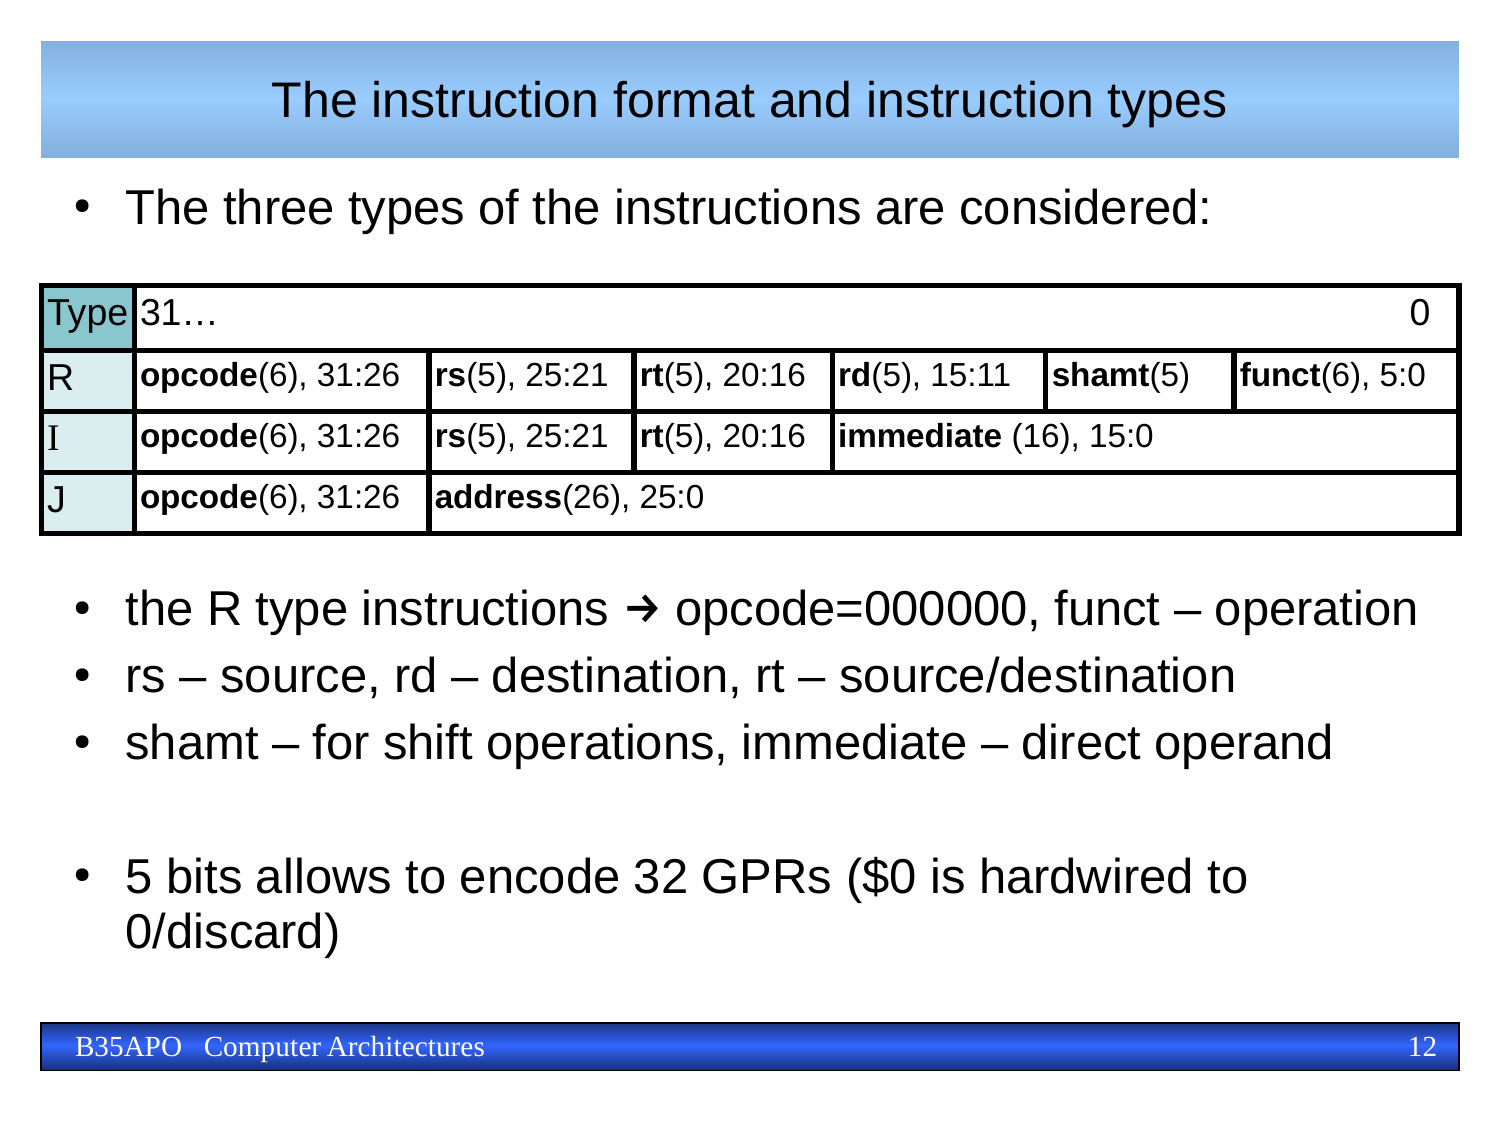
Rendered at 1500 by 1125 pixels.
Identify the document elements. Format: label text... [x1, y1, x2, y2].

table_cell funct(6), 5:0 [1237, 353, 1456, 409]
table_cell rt(5), 20:16 [637, 414, 830, 470]
table_cell immediate (16), 15:0 [835, 414, 1456, 470]
list The three types of the instructions are considered: the R type instructions → opcode=000000, funct – operation rs – source, rd – destination, rt – source/destination shamt – for shift operations, immediate – direct operand 5 bits allows to encode 32 GPRs ($0 is hardwired to 0/discard) [41, 536, 1450, 1013]
table_header Type [44, 288, 132, 348]
table_cell R [44, 353, 132, 409]
table_header 31… 0 [137, 288, 1456, 348]
table_cell rs(5), 25:21 [432, 414, 631, 470]
table_cell address(26), 25:0 [432, 475, 1456, 531]
table_cell opcode(6), 31:26 [137, 475, 426, 531]
table_cell rs(5), 25:21 [432, 353, 631, 409]
table_cell shamt(5) [1048, 353, 1231, 409]
table_cell J [44, 475, 132, 531]
table_cell opcode(6), 31:26 [137, 353, 426, 409]
table_cell I [44, 414, 132, 470]
title The instruction format and instruction types [41, 41, 1459, 158]
table_cell rt(5), 20:16 [637, 353, 830, 409]
table_cell opcode(6), 31:26 [137, 414, 426, 470]
list The three types of the instructions are considered: the R type instructions → opcode=000000, funct – operation rs – source, rd – destination, rt – source/destination shamt – for shift operations, immediate – direct operand 5 bits allows to encode 32 GPRs ($0 is hardwired to 0/discard) [41, 172, 1450, 283]
table_cell rd(5), 15:11 [835, 353, 1043, 409]
